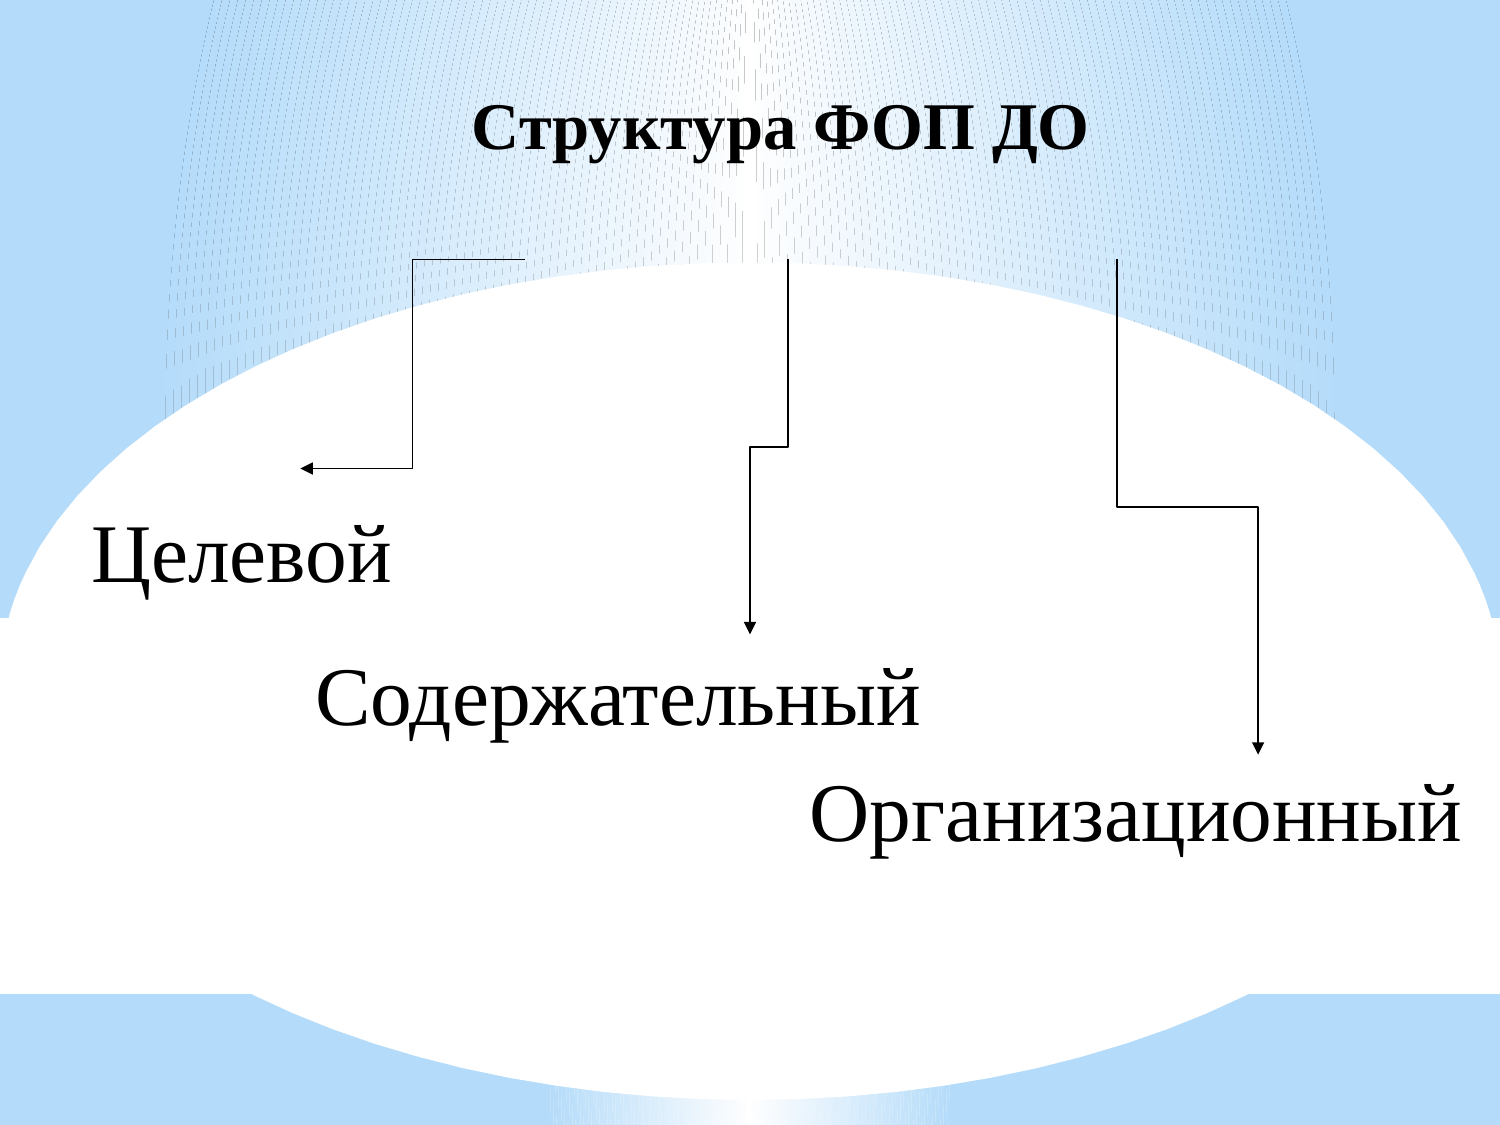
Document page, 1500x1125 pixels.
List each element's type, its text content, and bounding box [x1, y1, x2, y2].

text_box Структура ФОП ДО [457, 75, 1106, 171]
text_box Содержательный [300, 634, 1051, 750]
text_box Целевой [76, 491, 455, 607]
text_box Организационный [794, 750, 1480, 866]
